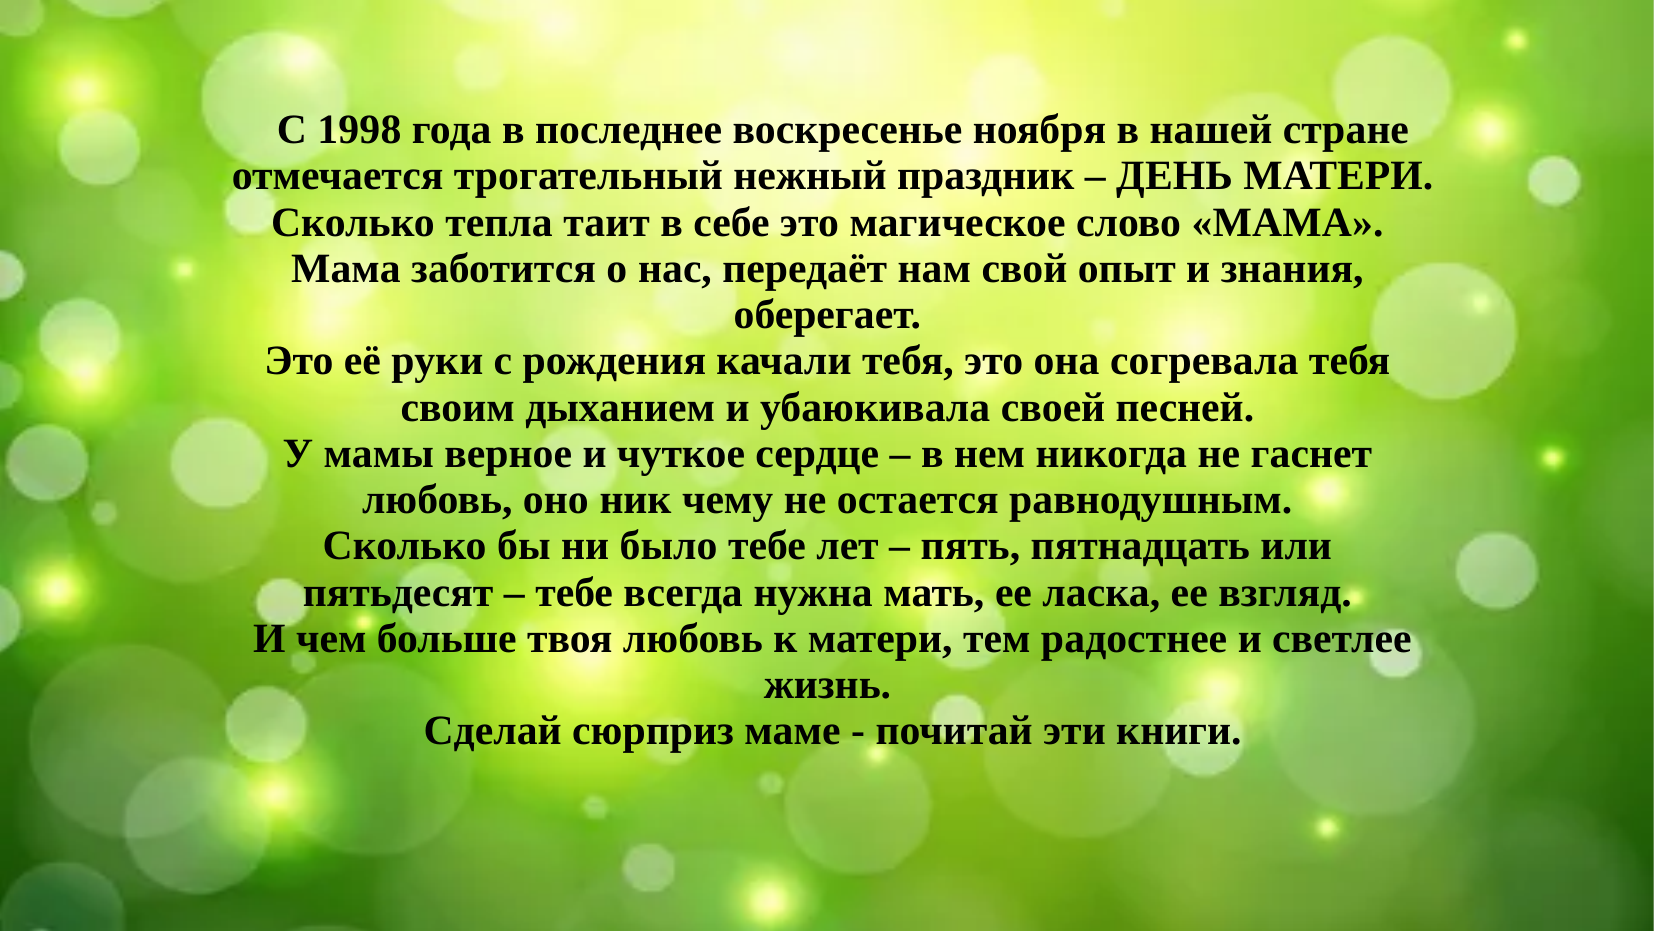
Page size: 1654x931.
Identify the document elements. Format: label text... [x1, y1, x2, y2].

text_box С 1998 года в последнее воскресенье ноября в нашей стране отмечается трогательный нежный праздник – ДЕНЬ МАТЕРИ. Сколько тепла таит в себе это магическое слово «МАМА». Мама заботится о нас, передаёт нам свой опыт и знания, оберегает. Это её руки с рождения качали тебя, это она согревала тебя своим дыханием и убаюкивала своей песней. У мамы верное и чуткое сердце – в нем никогда не гаснет любовь, оно ник чему не остается равнодушным. Сколько бы ни было тебе лет – пять, пятнадцать или пятьдесят – тебе всегда нужна мать, ее ласка, ее взгляд. И чем больше твоя любовь к матери, тем радостнее и светлее жизнь. Сделай сюрприз маме - почитай эти книги. [188, 98, 1477, 931]
picture [0, 0, 1654, 931]
text_box [666, 399, 697, 471]
